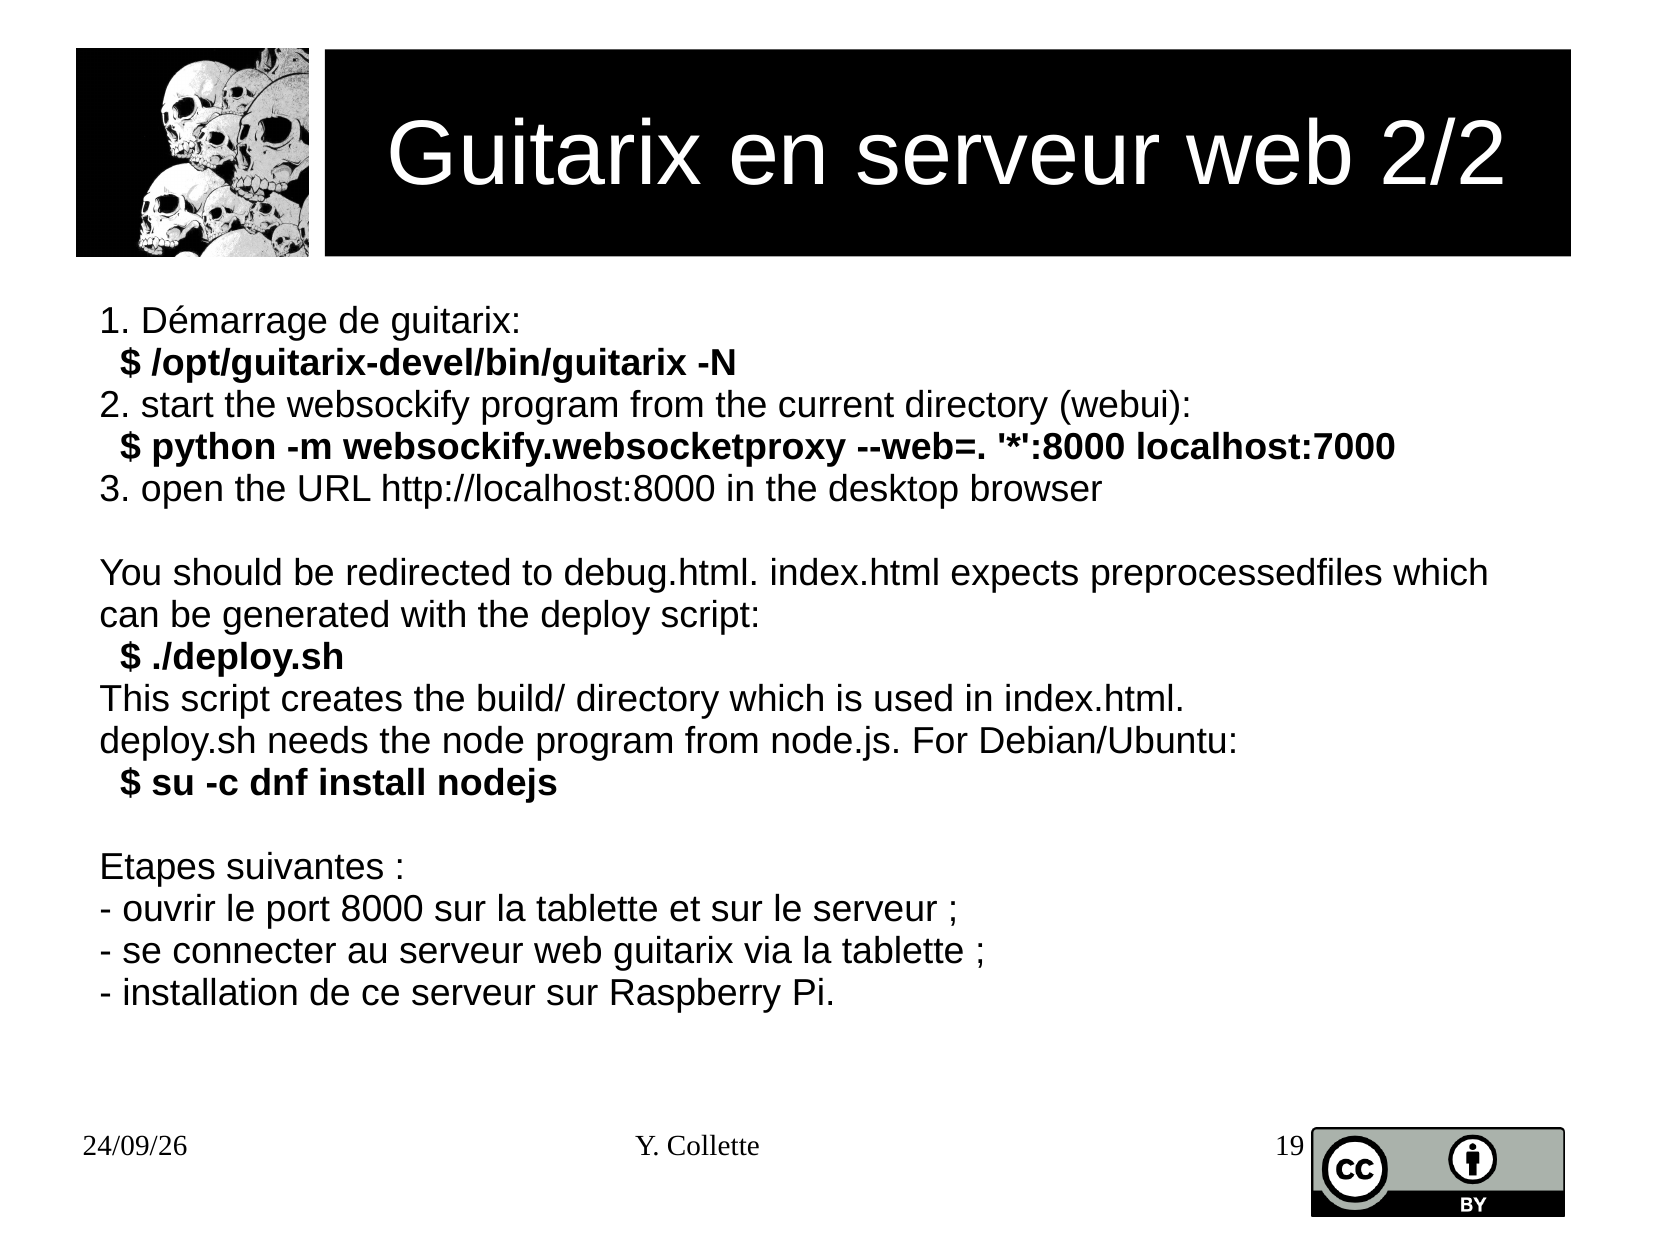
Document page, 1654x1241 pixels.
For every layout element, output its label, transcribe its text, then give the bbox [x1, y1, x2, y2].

picture [76, 48, 309, 257]
picture [1311, 1127, 1565, 1217]
text_box 1. Démarrage de guitarix: $ /opt/guitarix-devel/bin/guitarix -N 2. start the websockify program from the current directory (webui): $ python -m websockify.websocketproxy --web=. '*':8000 localhost:7000 3. open the URL http://localhost:8000 in the desktop browser You should be redirected to debug.html. index.html expects preprocessedfiles which can be generated with the deploy script: $ ./deploy.sh This script creates the build/ directory which is used in index.html. deploy.sh needs the node program from node.js. For Debian/Ubuntu: $ su -c dnf install nodejs Etapes suivantes : - ouvrir le port 8000 sur la tablette et sur le serveur ; - se connecter au serveur web guitarix via la tablette ; - installation de ce serveur sur Raspberry Pi. [84, 291, 1568, 1063]
title Guitarix en serveur web 2/2 [324, 49, 1571, 257]
